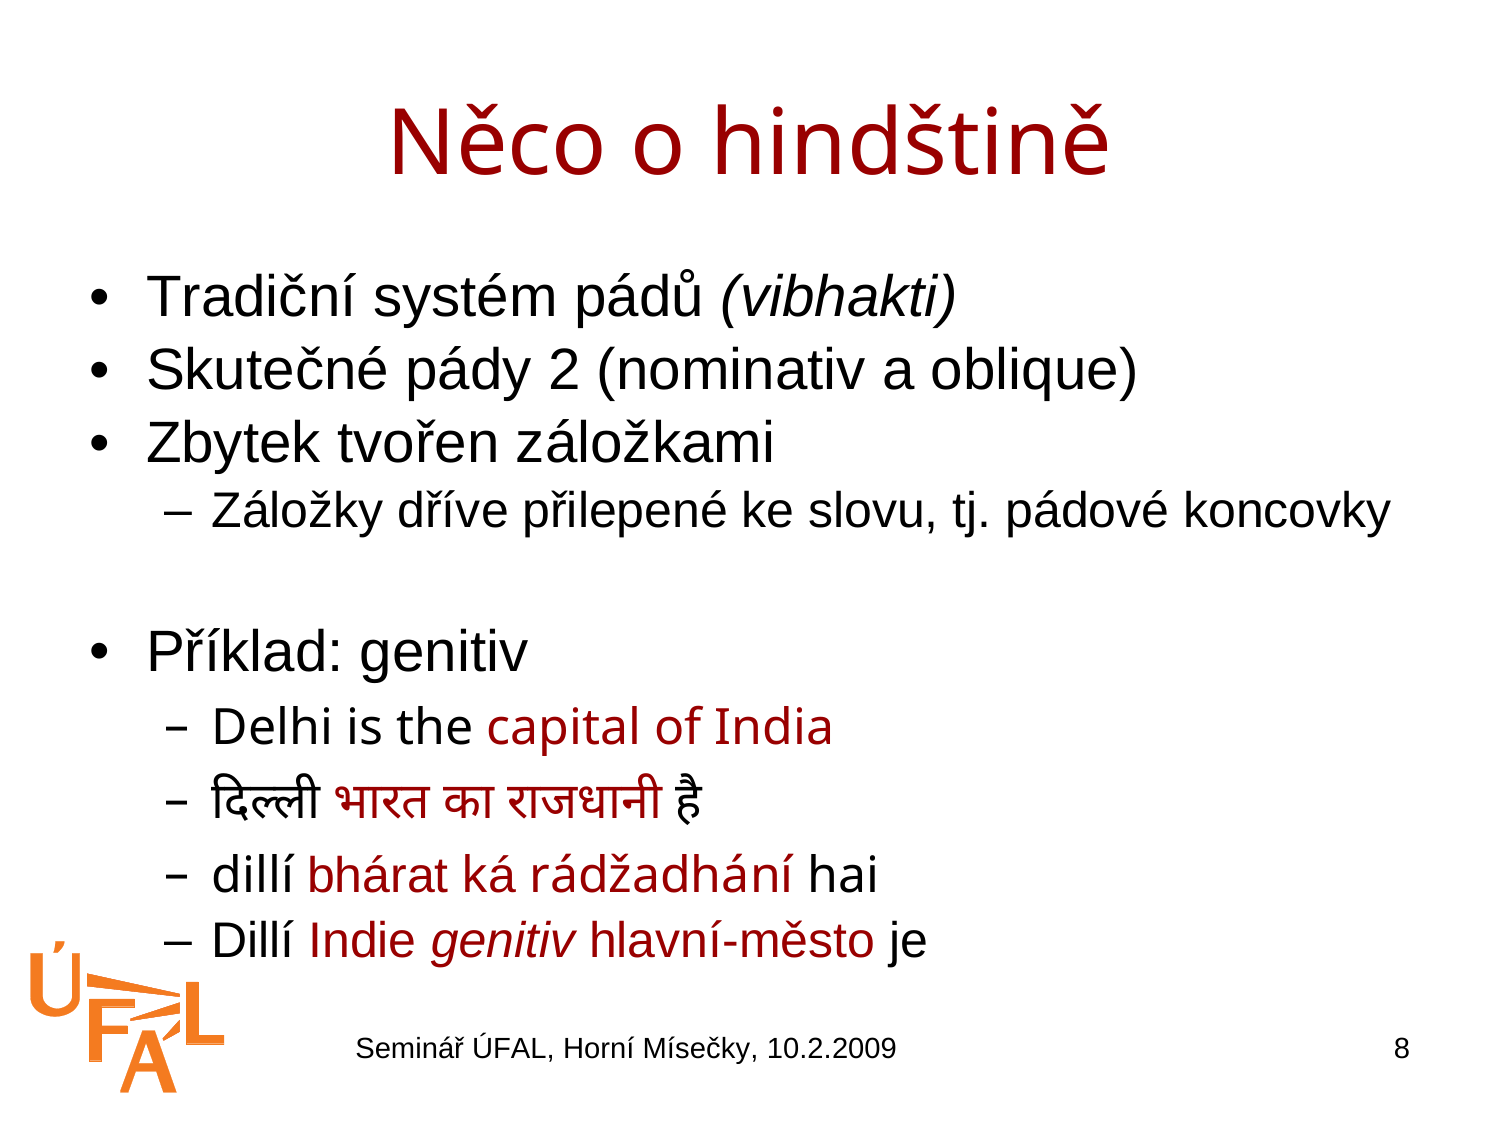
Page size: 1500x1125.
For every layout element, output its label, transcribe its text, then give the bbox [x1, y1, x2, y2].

list Tradiční systém pádů (vibhakti) Skutečné pády 2 (nominativ a oblique) Zbytek tvořen záložkami Záložky dříve přilepené ke slovu, tj. pádové koncovky Příklad: genitiv Delhi is the capital of India दिल्ली भारत का राजधानी है dillí bhárat ká rádžadhání hai Dillí Indie genitiv hlavní-město je [75, 262, 1426, 1006]
title Něco o hindštině [75, 45, 1426, 233]
